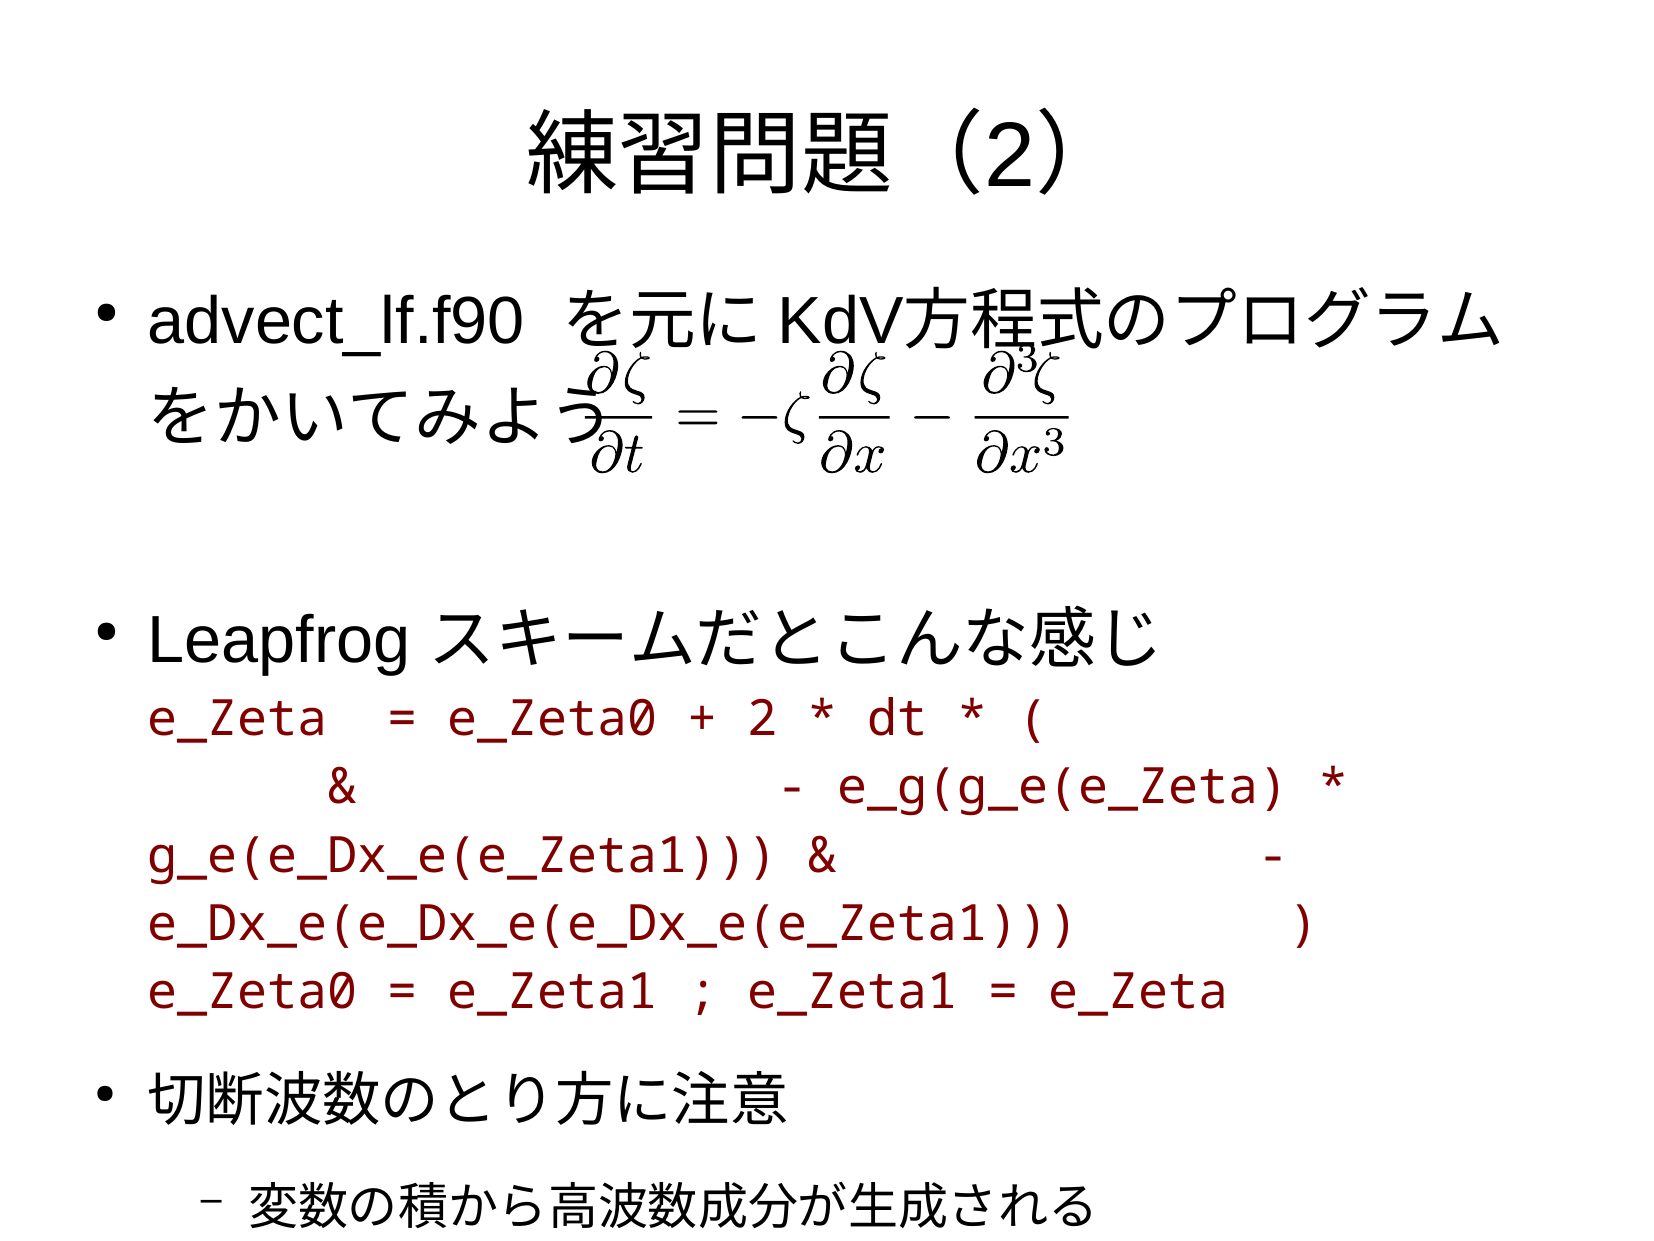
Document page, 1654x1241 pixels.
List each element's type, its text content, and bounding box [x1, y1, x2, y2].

title 練習問題（2） [82, 56, 1571, 237]
picture [584, 344, 1069, 474]
list advect_lf.f90 を元に KdV方程式のプログラムをかいてみよう Leapfrog スキームだとこんな感じ e_Zeta = e_Zeta0 + 2 * dt * ( & - e_g(g_e(e_Zeta) * g_e(e_Dx_e(e_Zeta1))) & - e_Dx_e(e_Dx_e(e_Dx_e(e_Zeta1))) ) e_Zeta0 = e_Zeta1 ; e_Zeta1 = e_Zeta 切断波数のとり方に注意 変数の積から高波数成分が生成される → J 〜 2K+1 の格子点数では十分に表現できない 2 次の非線形項ならば格子点数は J>3K+1 にふやしておく [76, 265, 1565, 1211]
